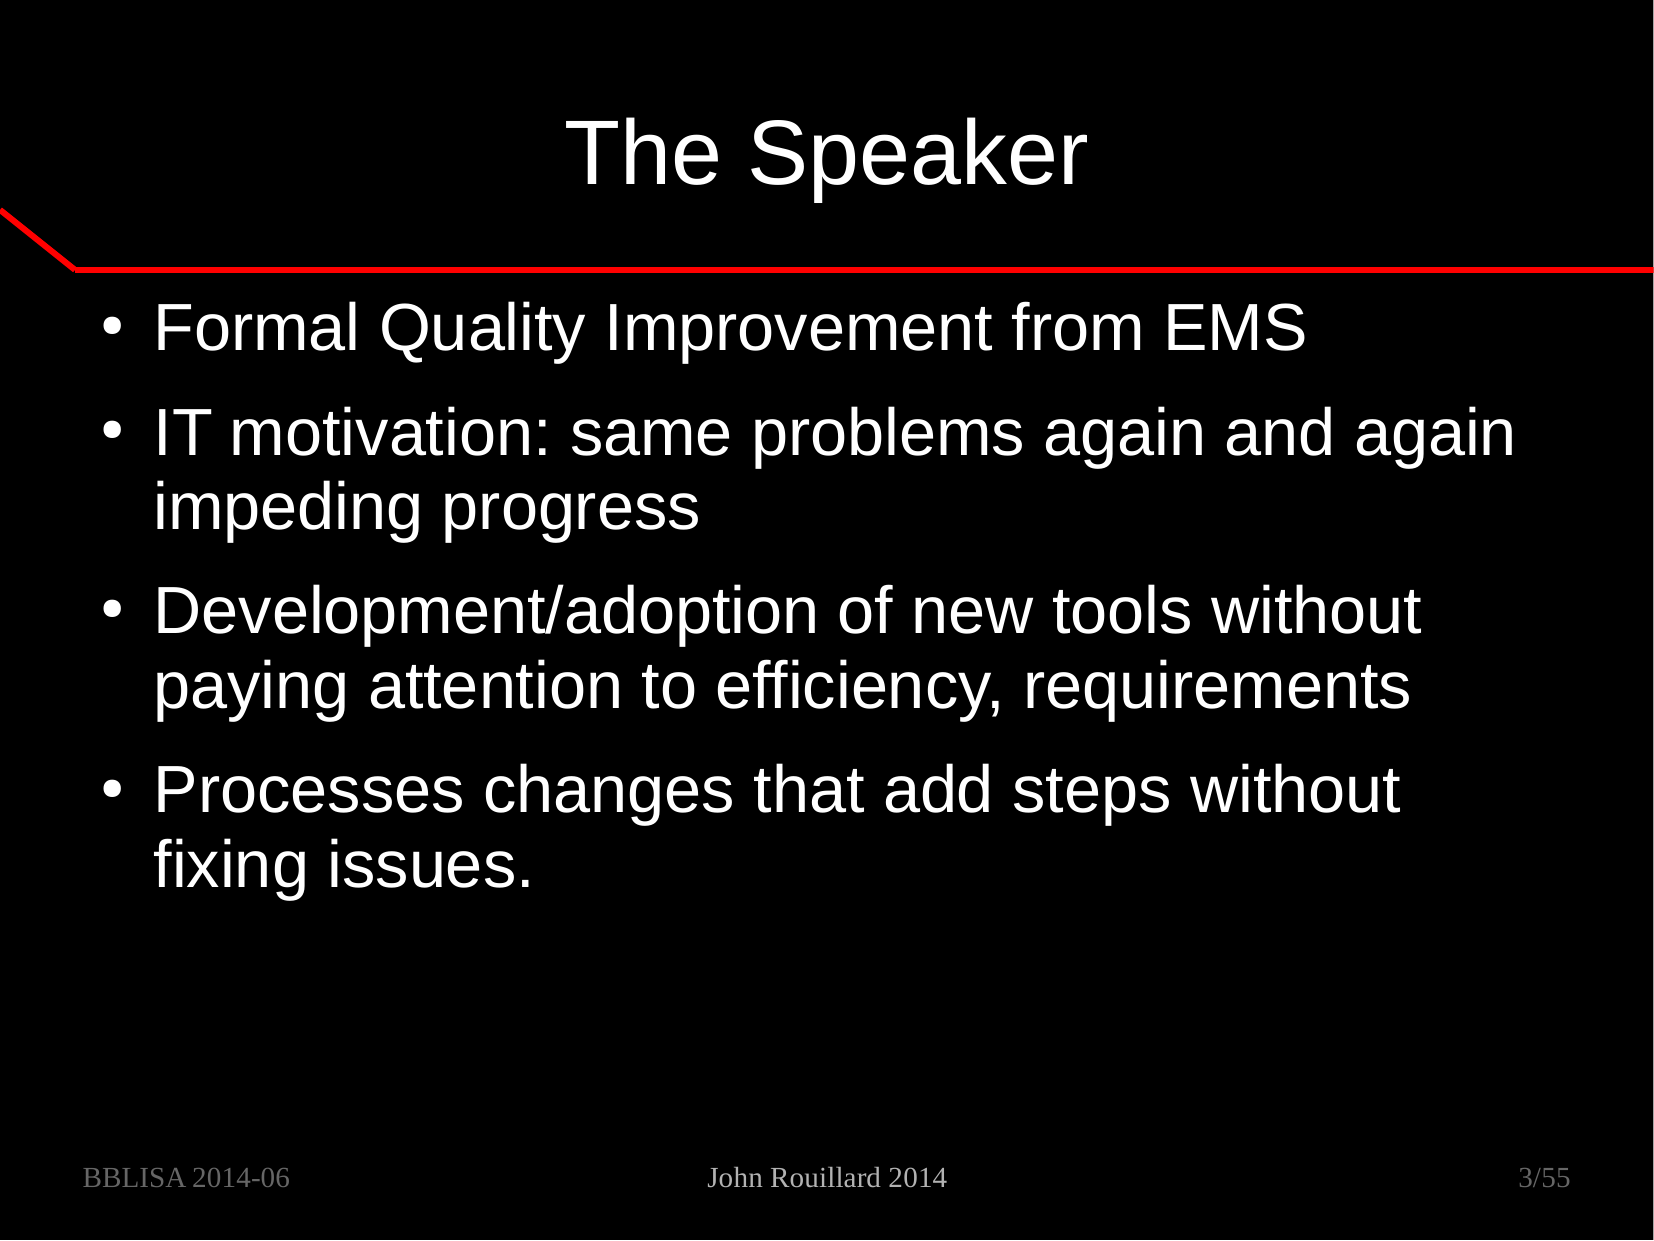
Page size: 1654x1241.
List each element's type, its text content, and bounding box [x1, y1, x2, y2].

list Formal Quality Improvement from EMS IT motivation: same problems again and again impeding progress Development/adoption of new tools without paying attention to efficiency, requirements Processes changes that add steps without fixing issues. [82, 290, 1571, 1110]
title The Speaker [82, 49, 1571, 257]
